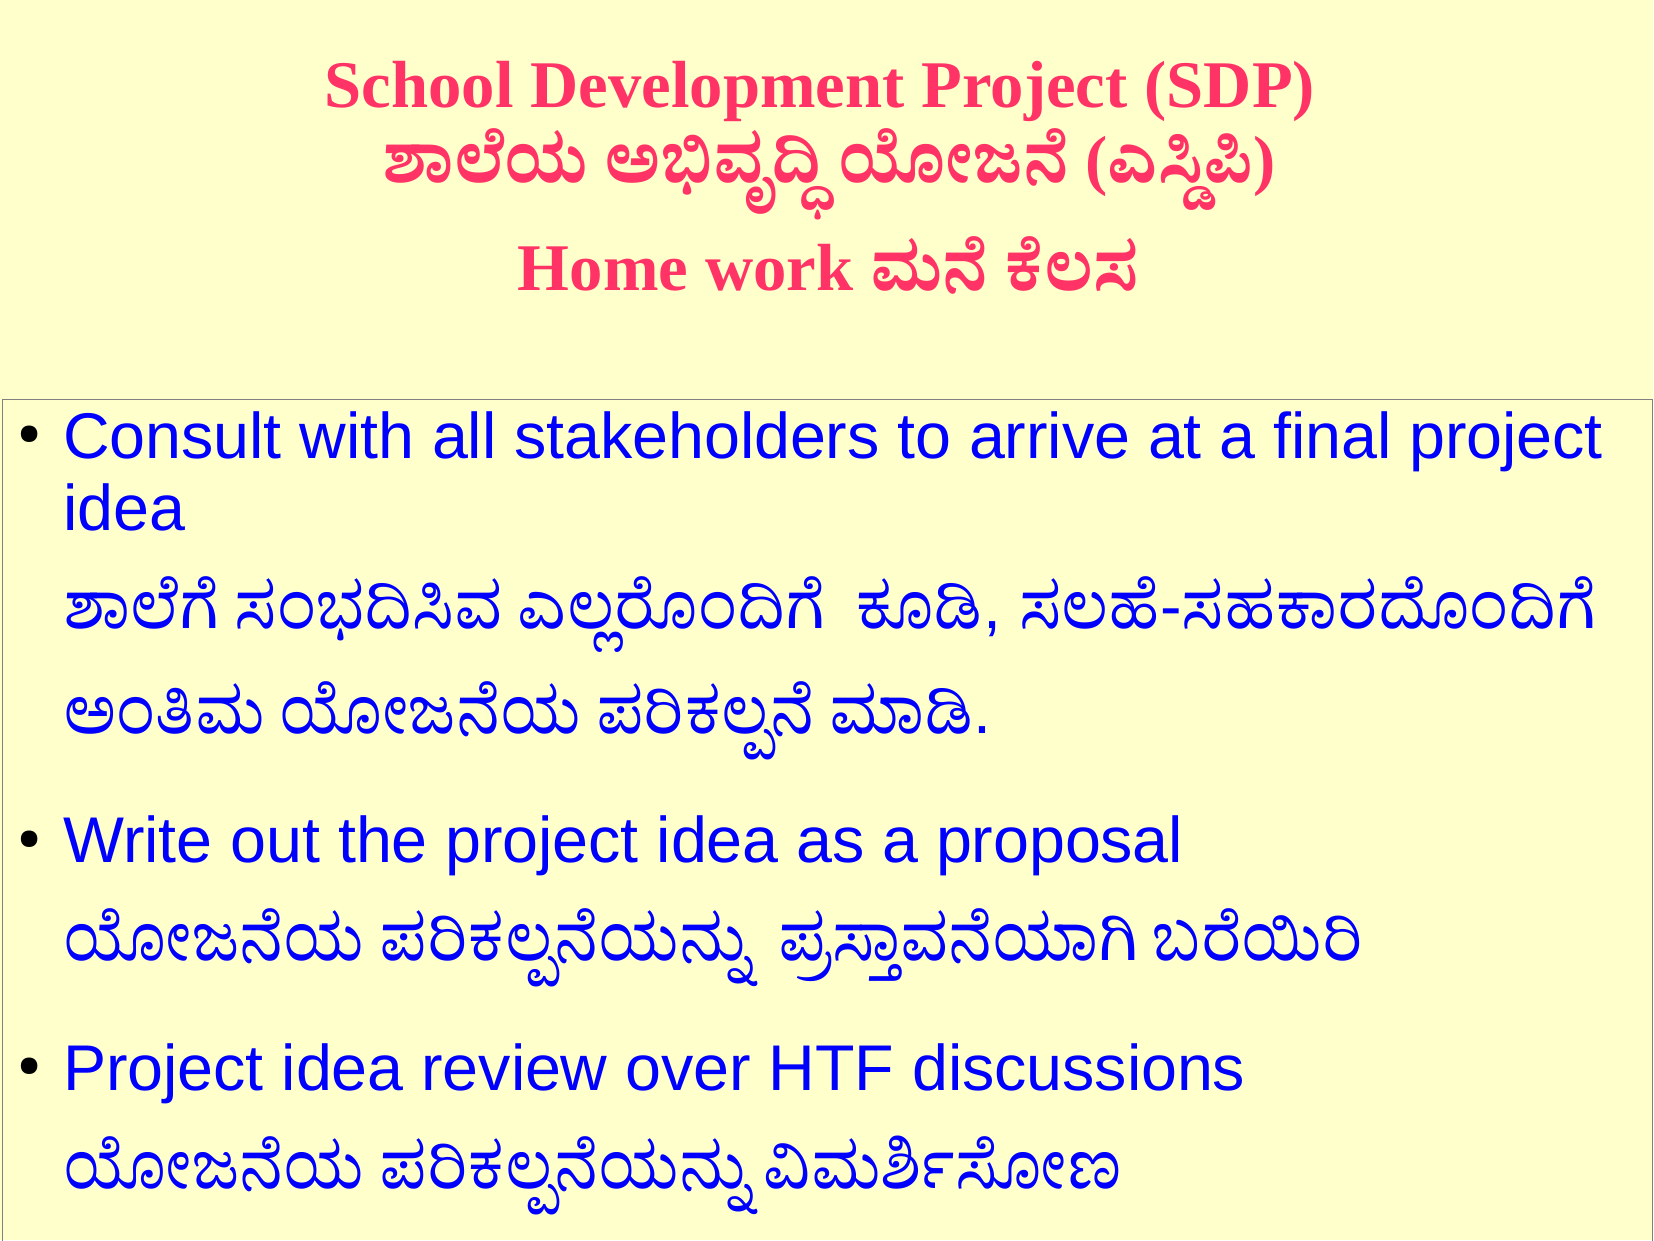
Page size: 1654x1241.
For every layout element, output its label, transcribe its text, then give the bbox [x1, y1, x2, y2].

title School Development Project (SDP) ಶಾಲೆಯ ಅಭಿವೃದ್ಧಿ ಯೋಜನೆ (ಎಸ್ಡಿಪಿ) Home work ಮನೆ ಕೆಲಸ [13, 50, 1645, 336]
list Consult with all stakeholders to arrive at a final project idea ಶಾಲೆಗೆ ಸಂಭದಿಸಿವ ಎಲ್ಲರೊಂದಿಗೆ ಕೂಡಿ, ಸಲಹೆ-ಸಹಕಾರದೊಂದಿಗೆ ಅಂತಿಮ ಯೋಜನೆಯ ಪರಿಕಲ್ಪನೆ ಮಾಡಿ. Write out the project idea as a proposal ಯೋಜನೆಯ ಪರಿಕಲ್ಪನೆಯನ್ನು ಪ್ರಸ್ತಾವನೆಯಾಗಿ ಬರೆಯಿರಿ Project idea review over HTF discussions ಯೋಜನೆಯ ಪರಿಕಲ್ಪನೆಯನ್ನು ವಿಮರ್ಶಿಸೋಣ [2, 399, 1653, 1241]
